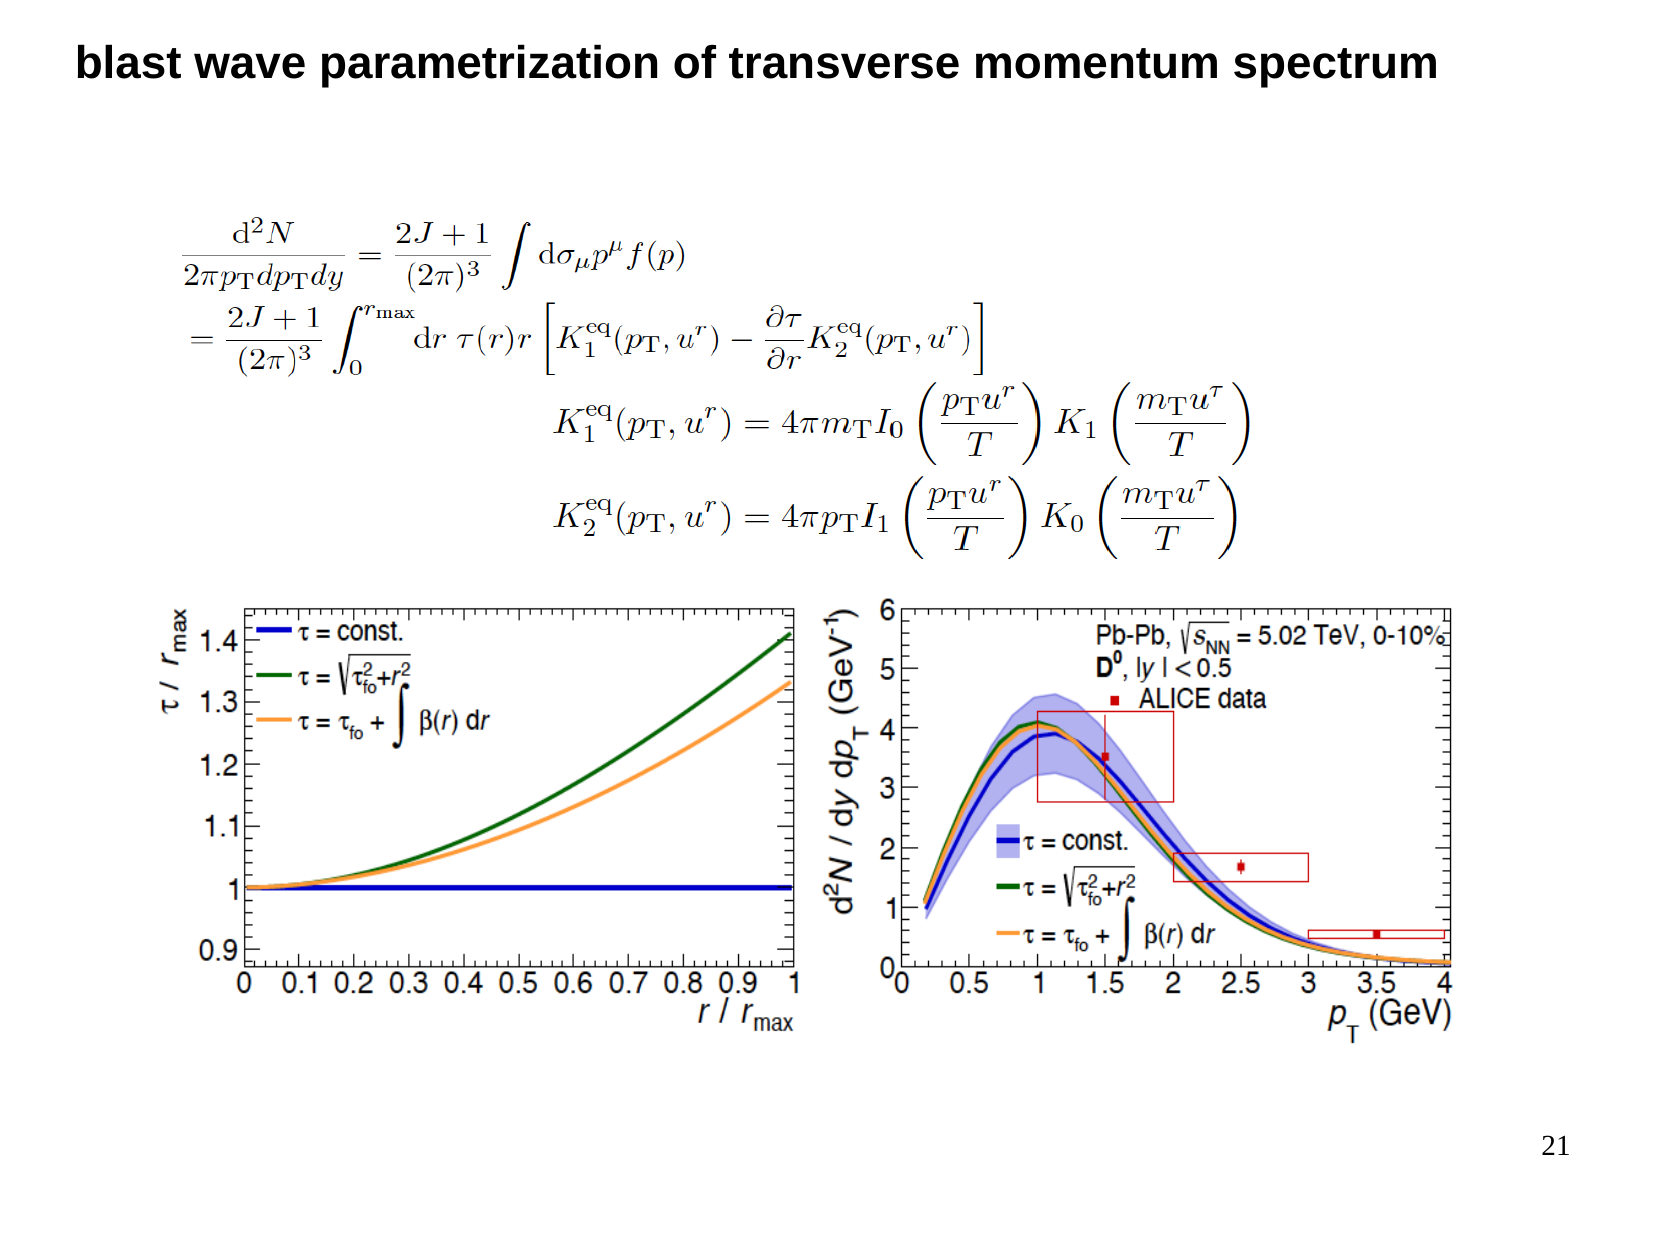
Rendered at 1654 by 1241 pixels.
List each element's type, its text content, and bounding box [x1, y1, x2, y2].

text_box blast wave parametrization of transverse momentum spectrum [60, 30, 1591, 97]
picture [140, 584, 1477, 1077]
picture [155, 209, 1252, 561]
